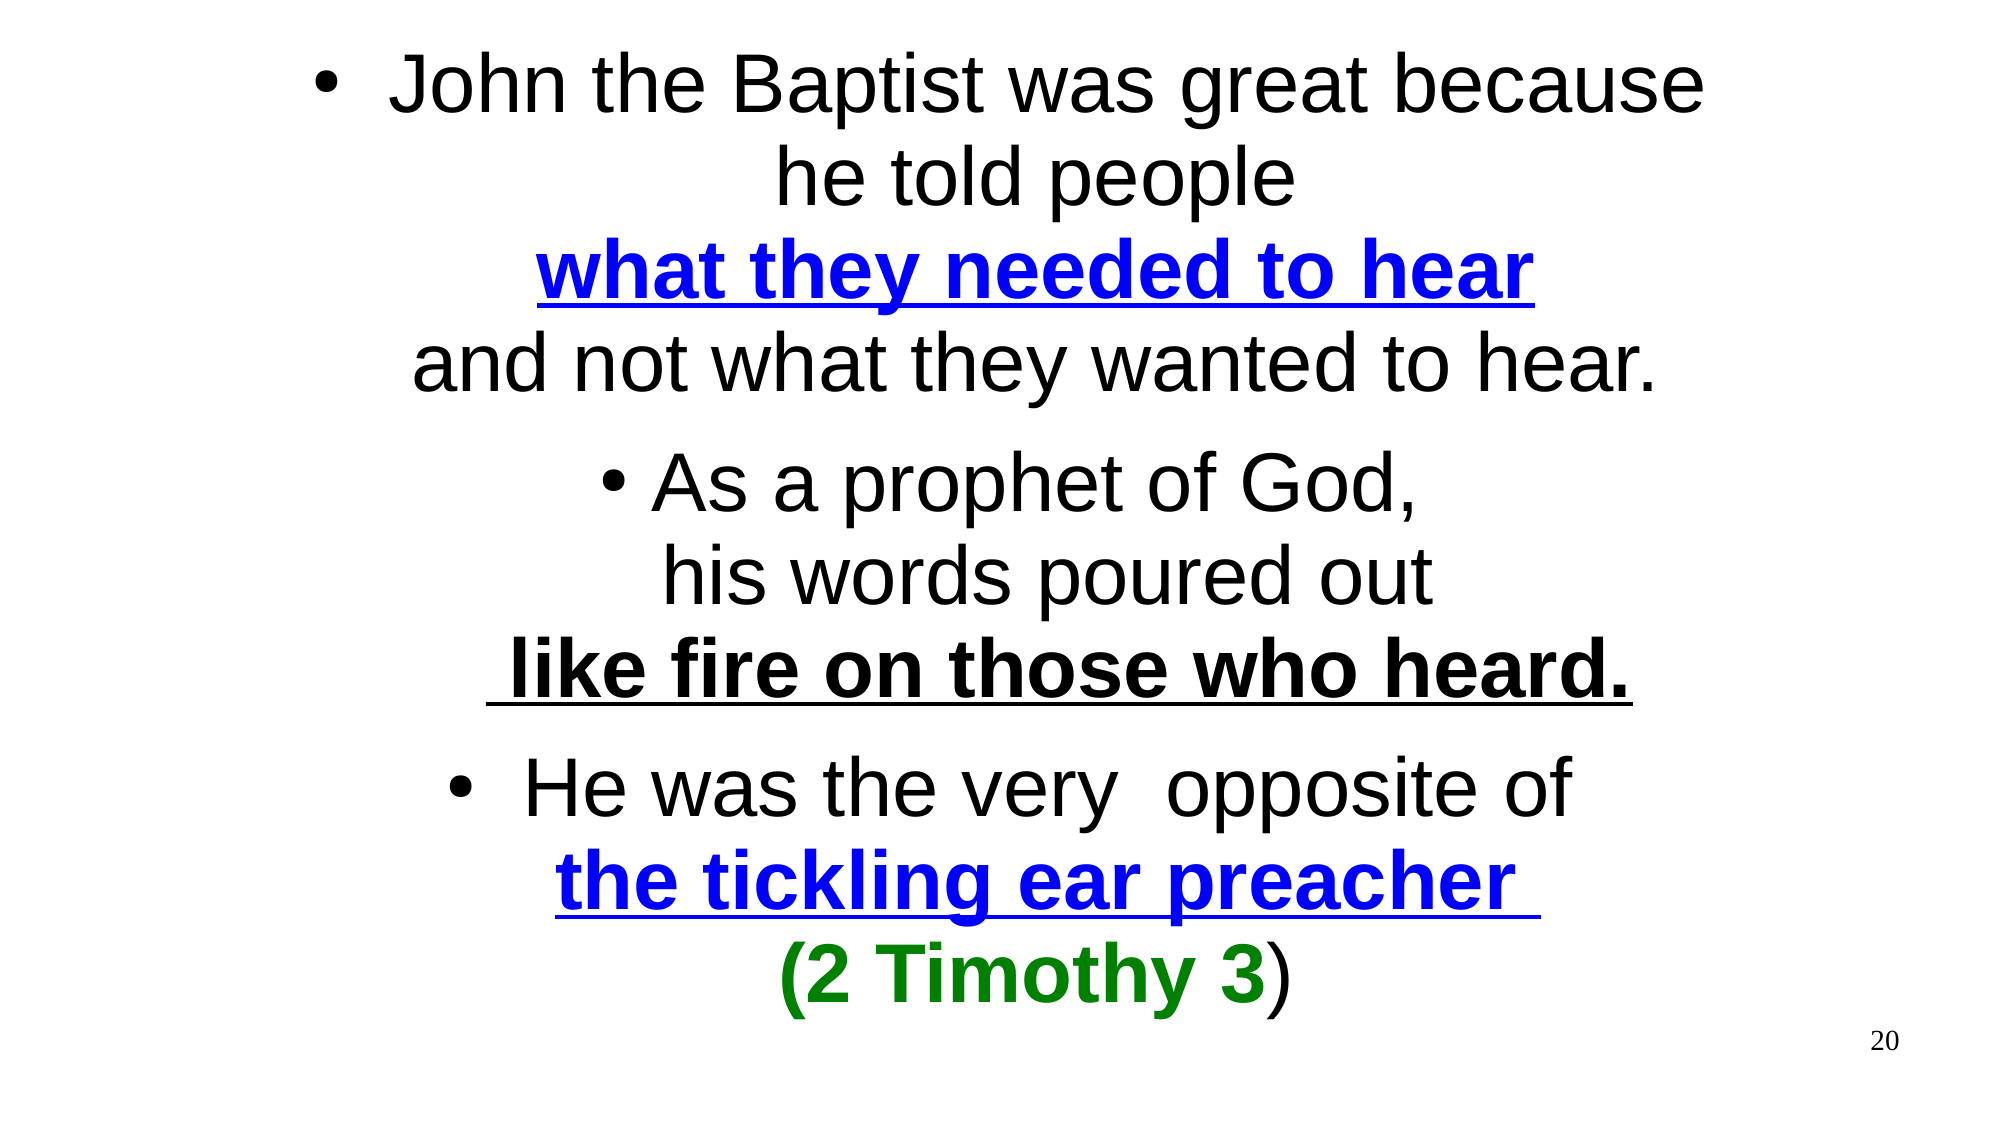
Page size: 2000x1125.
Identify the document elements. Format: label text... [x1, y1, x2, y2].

list John the Baptist was great because he told people what they needed to hear and not what they wanted to hear. As a prophet of God, his words poured out like fire on those who heard. He was the very opposite of the tickling ear preacher (2 Timothy 3) [37, 37, 1988, 1088]
